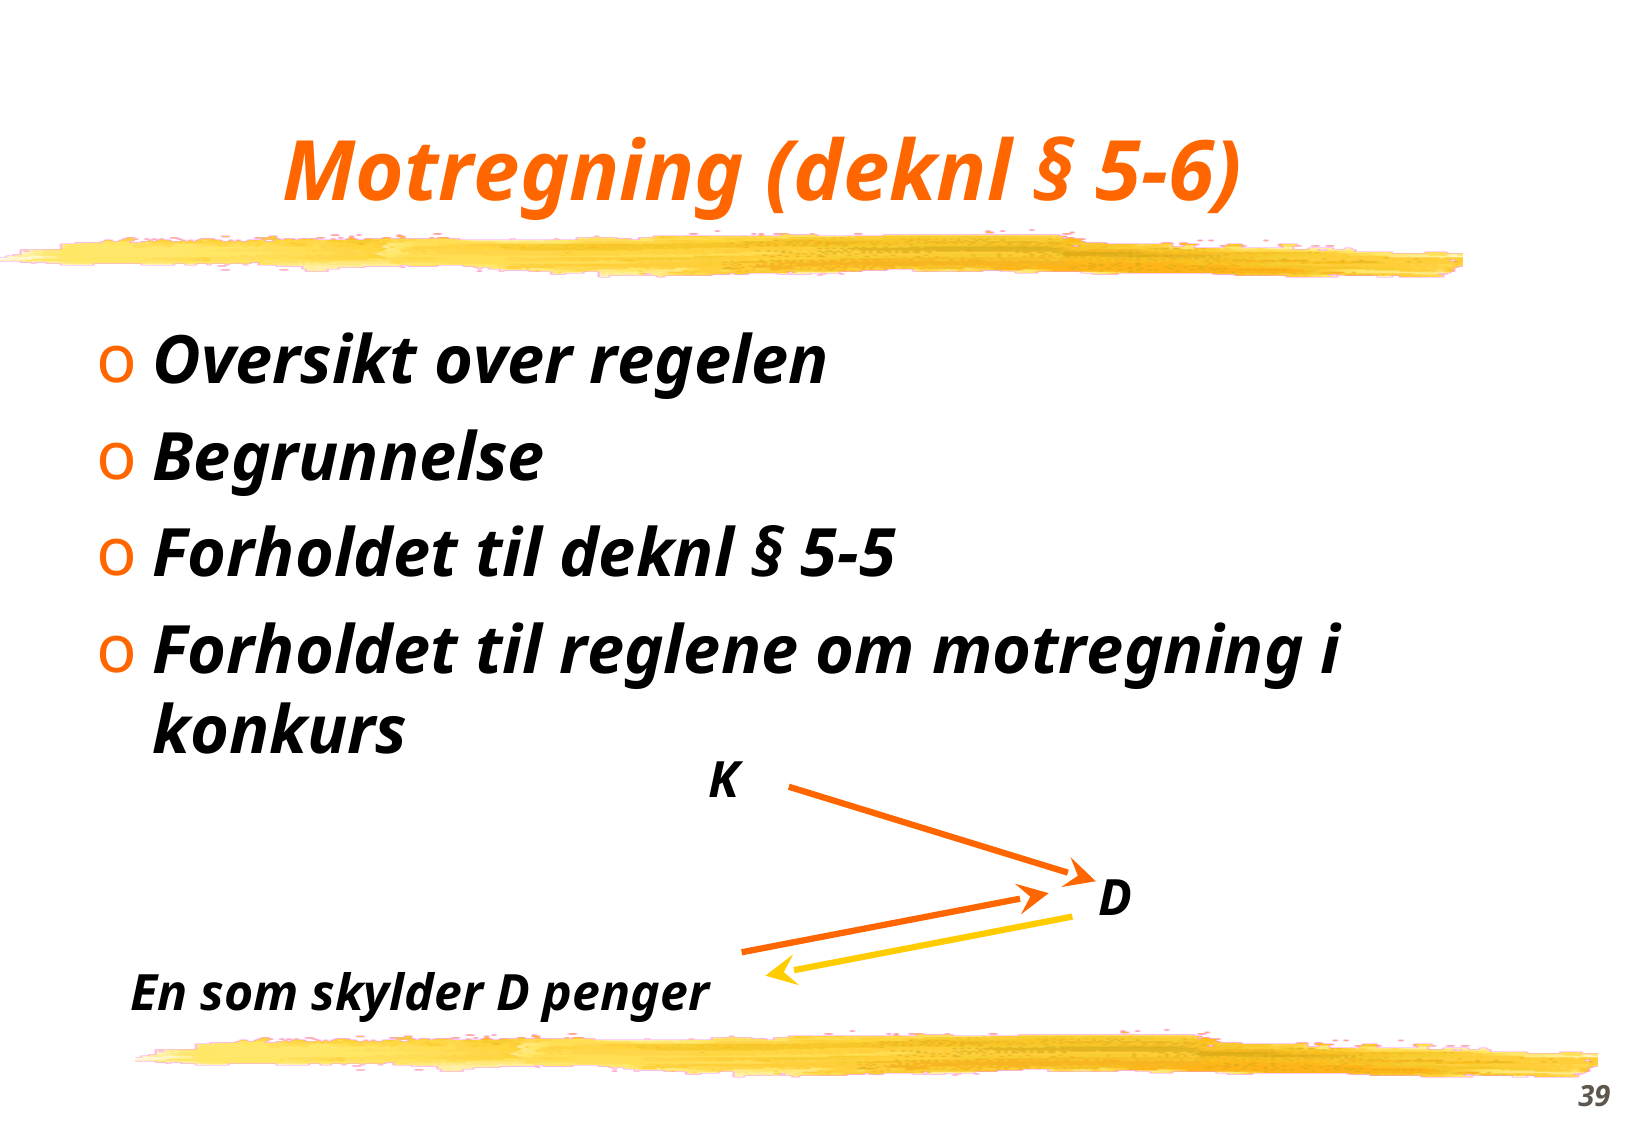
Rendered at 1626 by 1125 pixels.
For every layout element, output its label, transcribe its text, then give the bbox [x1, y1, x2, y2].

list Oversikt over regelen Begrunnelse Forholdet til deknl § 5-5 Forholdet til reglene om motregning i konkurs [81, 309, 1535, 1001]
text_box En som skylder D penger [115, 952, 931, 1028]
text_box <number> [1516, 1050, 1626, 1125]
text_box K [694, 739, 769, 816]
text_box D [1084, 857, 1159, 934]
picture [0, 224, 1463, 288]
picture [135, 1024, 1598, 1088]
title Motregning (deknl § 5-6) [72, 37, 1454, 225]
